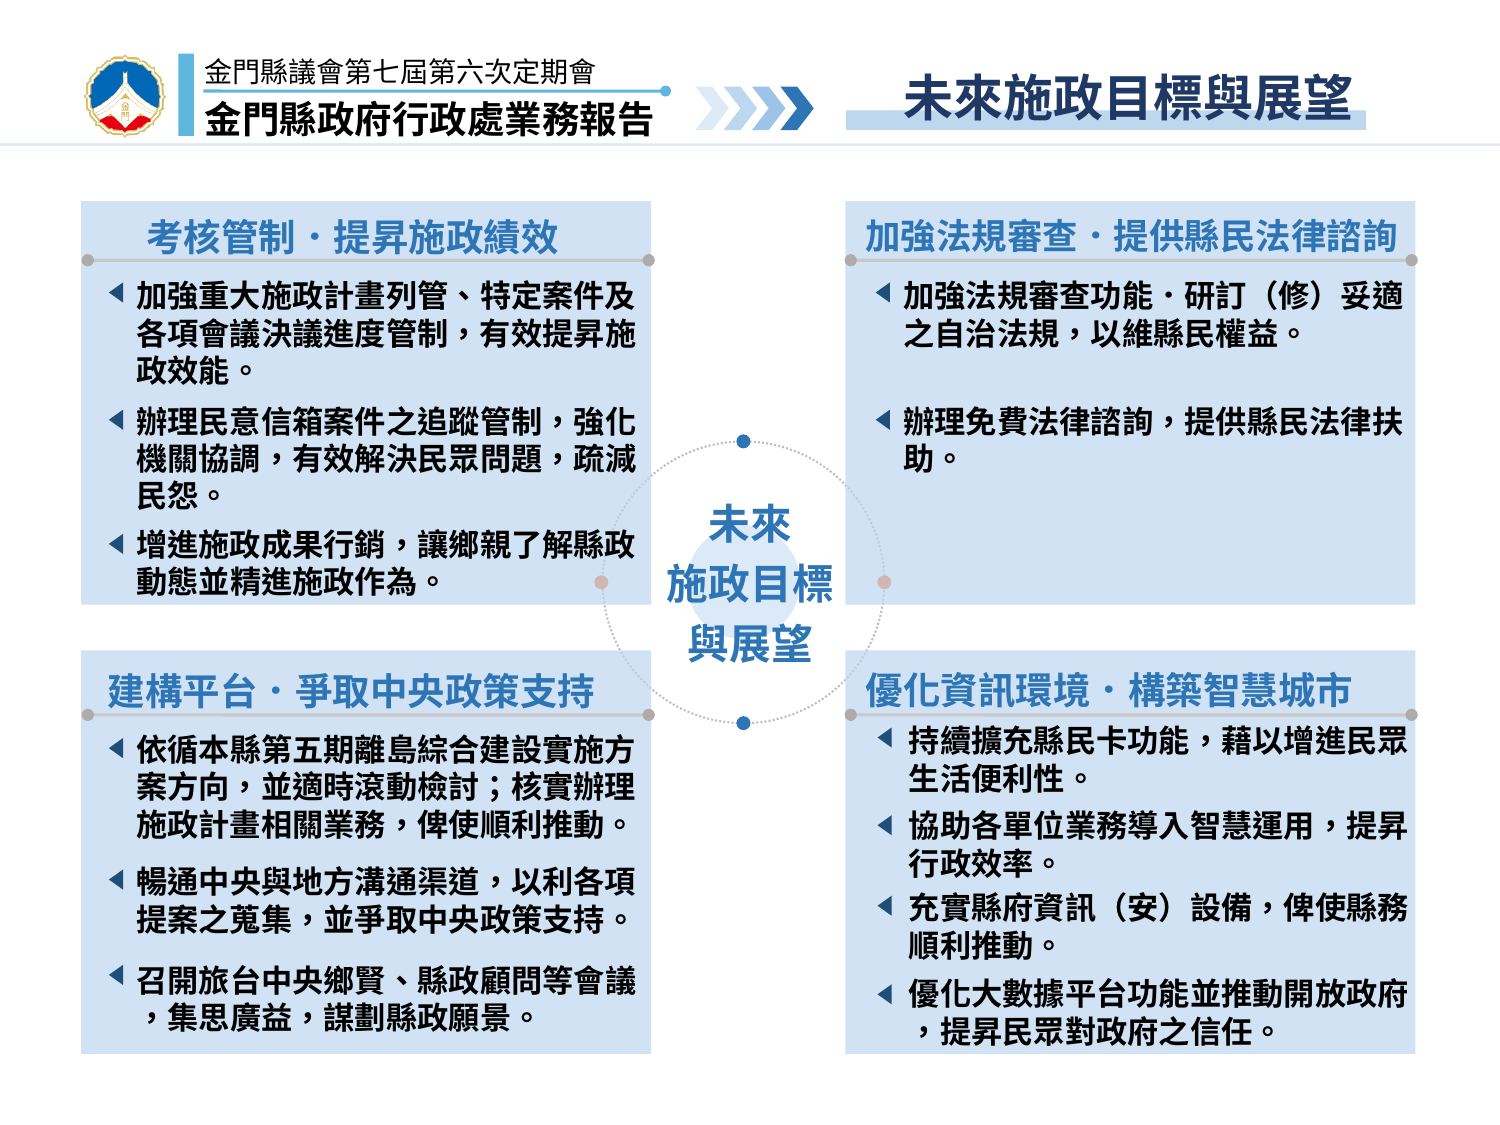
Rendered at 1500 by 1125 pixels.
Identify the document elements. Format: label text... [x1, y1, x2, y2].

text_box 未來 施政目標 與展望 [652, 480, 849, 676]
text_box [81, 201, 655, 605]
text_box 辦理民意信箱案件之追蹤管制，強化 機關協調，有效解決民眾問題，疏減 民怨。 [121, 394, 652, 517]
text_box 暢通中央與地方溝通渠道，以利各項 提案之蒐集，並爭取中央政策支持。 [121, 855, 652, 946]
text_box 加強法規審查功能．研訂（修）妥適 之自治法規，以維縣民權益。 [888, 268, 1419, 359]
text_box 建構平台．爭取中央政策支持 [92, 660, 611, 713]
text_box [695, 86, 729, 131]
text_box 未來施政目標與展望 [809, 58, 1369, 134]
text_box [752, 86, 786, 131]
text_box [81, 650, 655, 1054]
text_box [736, 434, 751, 449]
text_box [736, 716, 751, 731]
text_box 召開旅台中央鄉賢、縣政顧問等會議 ，集思廣益，謀劃縣政願景。 [121, 953, 652, 1044]
text_box 依循本縣第五期離島綜合建設實施方 案方向，並適時滾動檢討；核實辦理 施政計畫相關業務，俾使順利推動。 [121, 722, 652, 850]
text_box [844, 201, 1418, 605]
text_box 持續擴充縣民卡功能，藉以增進民眾 生活便利性。 [894, 714, 1424, 799]
text_box [723, 86, 758, 131]
text_box 增進施政成果行銷，讓鄉親了解縣政 動態並精進施政作為。 [121, 517, 652, 608]
text_box 金門縣政府行政處業務報告 [189, 88, 688, 149]
picture [50, 46, 187, 149]
text_box 辦理免費法律諮詢，提供縣民法律扶 助。 [888, 394, 1419, 485]
text_box [844, 650, 1418, 1054]
text_box 加強法規審查．提供縣民法律諮詢 [850, 206, 1413, 258]
text_box 考核管制．提昇施政績效 [131, 206, 574, 267]
text_box 建構平台．爭取中央政策支持 [92, 717, 611, 721]
text_box [660, 85, 672, 97]
text_box 優化大數據平台功能並推動開放政府 ，提昇民眾對政府之信任。 [894, 967, 1424, 1057]
text_box 協助各單位業務導入智慧運用，提昇 行政效率。 [894, 799, 1424, 881]
text_box 優化資訊環境．構築智慧城市 [850, 659, 1369, 713]
text_box 充實縣府資訊（安）設備，俾使縣務 順利推動。 [894, 881, 1424, 967]
text_box 金門縣議會第七屆第六次定期會 [189, 47, 670, 88]
text_box [780, 86, 814, 131]
text_box 加強重大施政計畫列管、特定案件及 各項會議決議進度管制，有效提昇施 政效能。 [121, 268, 652, 394]
